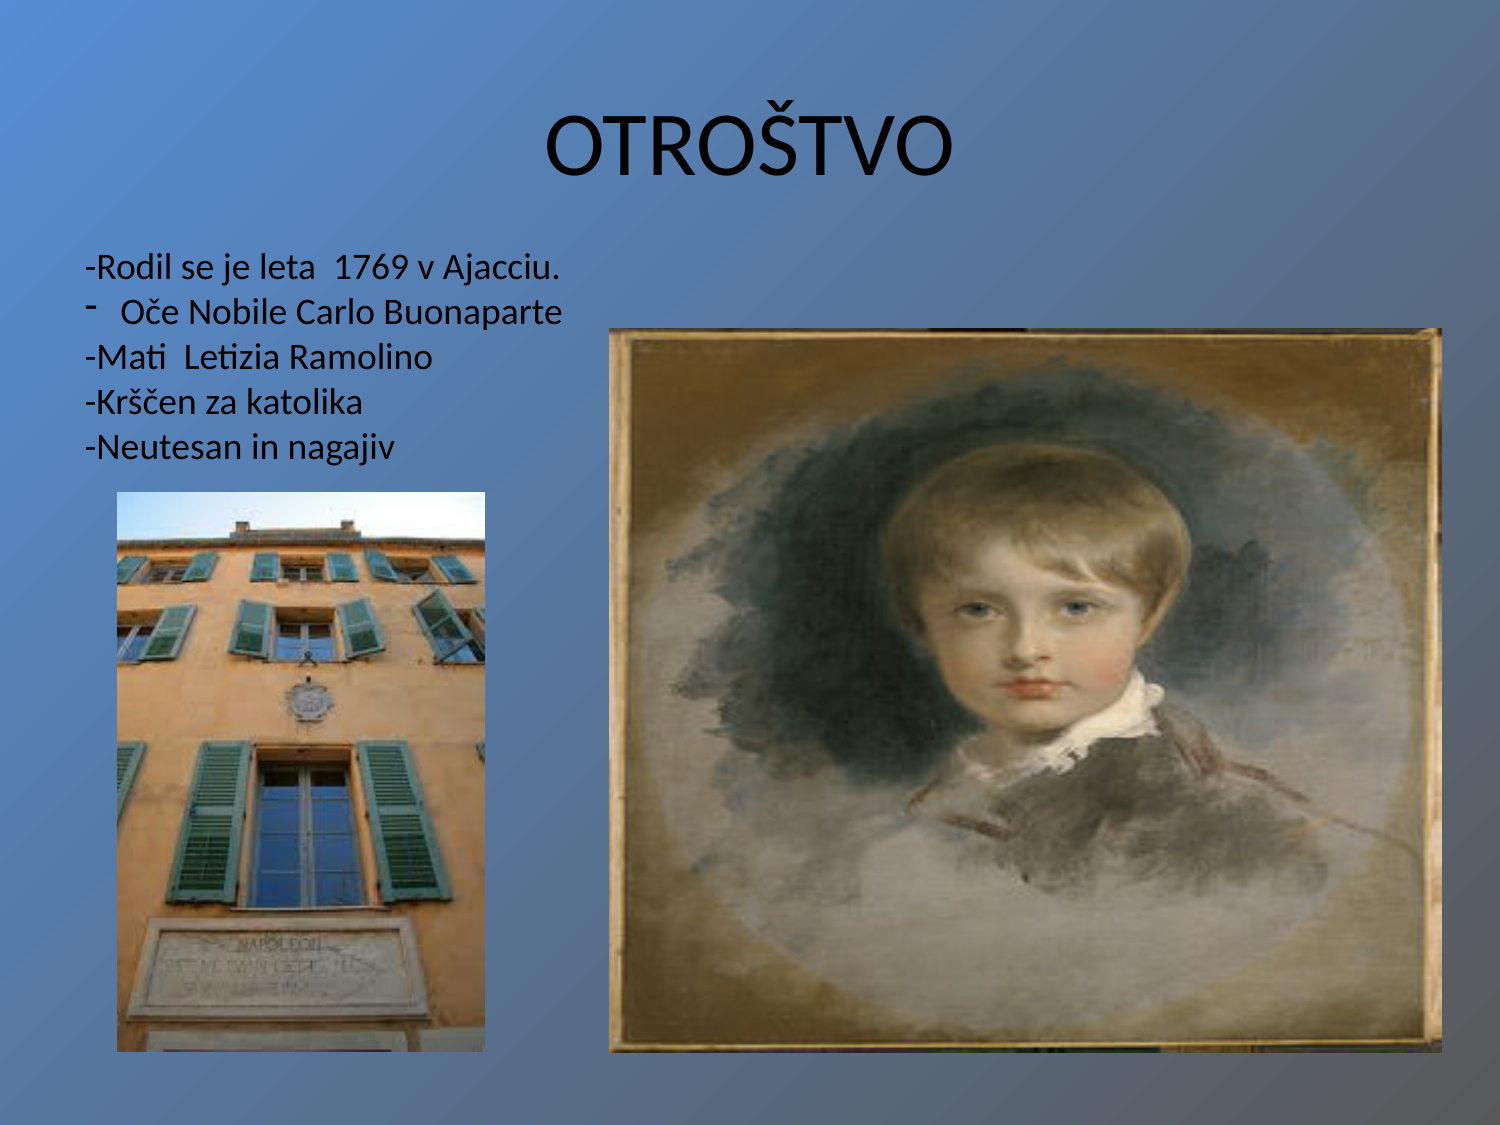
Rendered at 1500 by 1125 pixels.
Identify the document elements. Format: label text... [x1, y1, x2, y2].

picture [609, 655, 1442, 1053]
picture [117, 492, 485, 1052]
text_box -Rodil se je leta 1769 v Ajacciu. Oče Nobile Carlo Buonaparte -Mati Letizia Ramolino -Krščen za katolika -Neutesan in nagajiv [70, 234, 1500, 655]
title OTROŠTVO [75, 45, 1425, 233]
